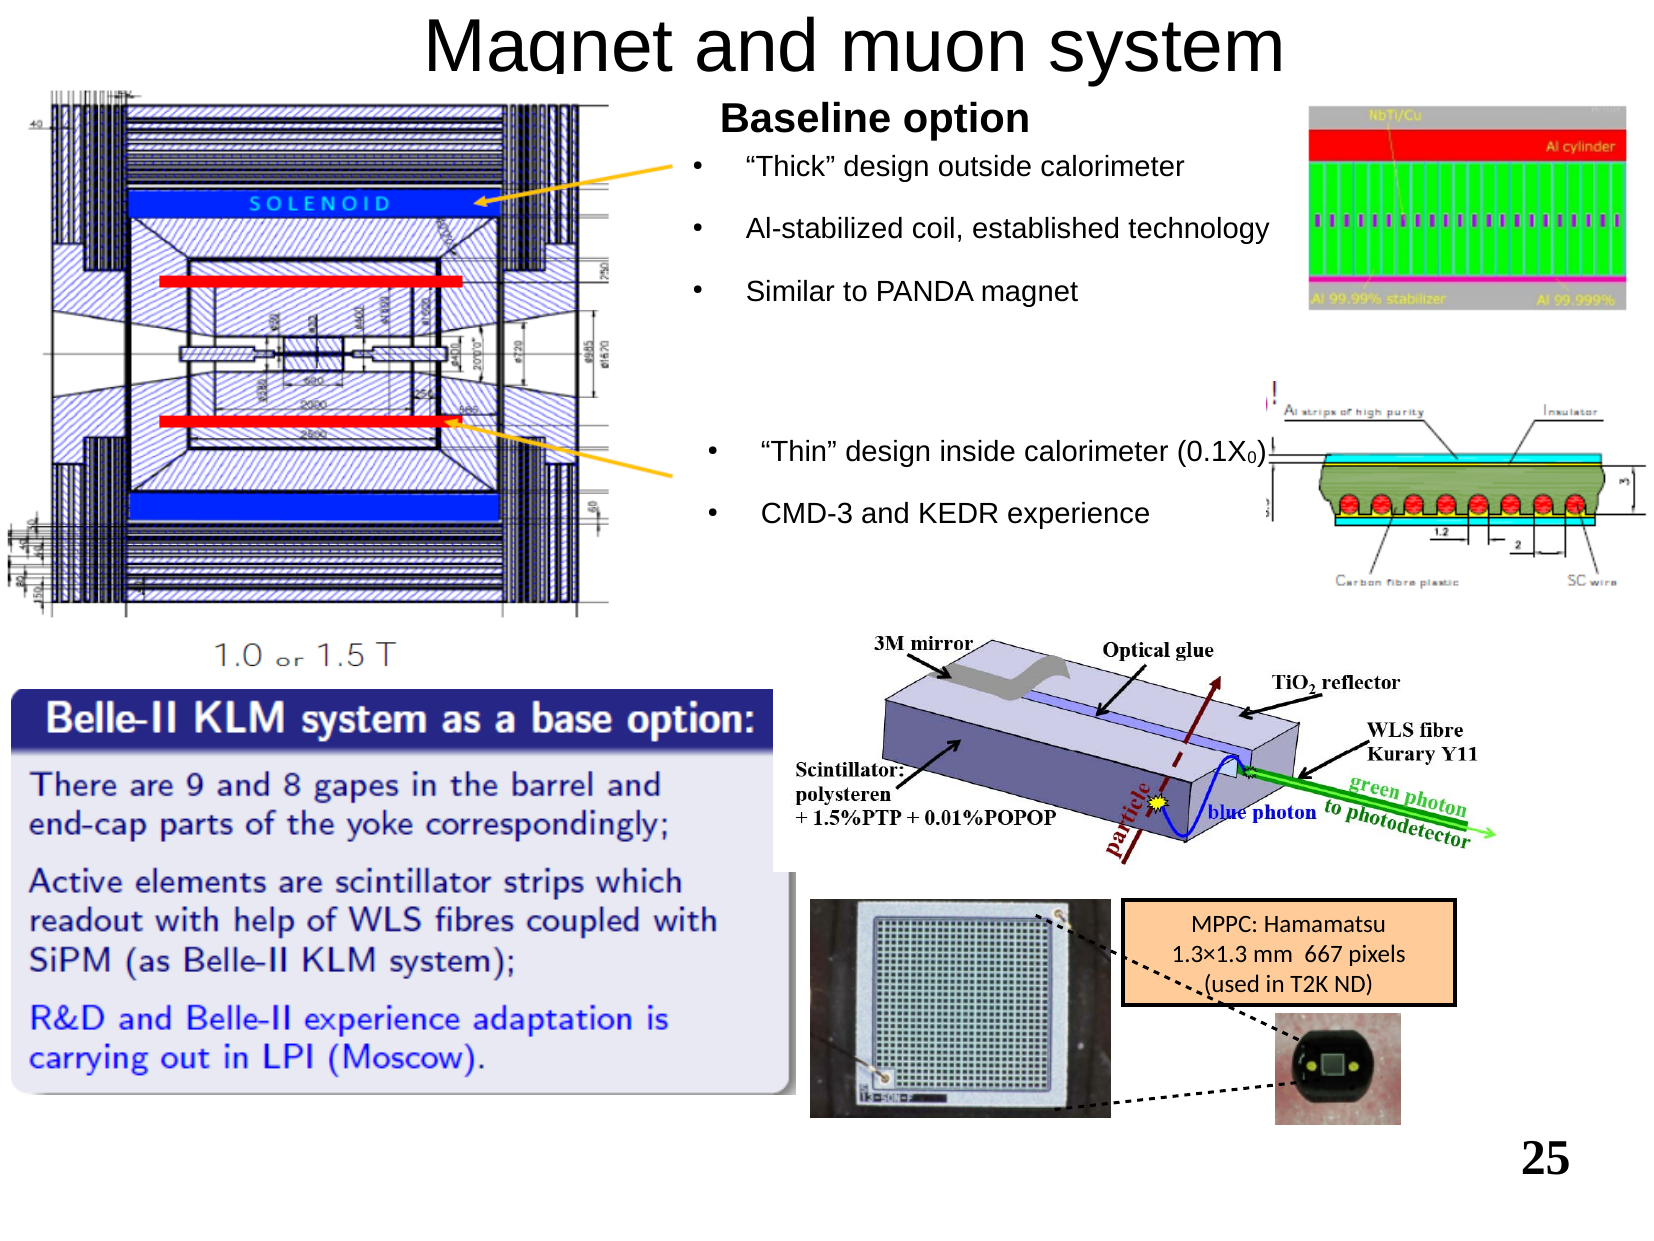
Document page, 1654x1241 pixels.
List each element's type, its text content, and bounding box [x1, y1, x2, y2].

title Magnet and muon system [360, 3, 1351, 88]
picture [0, 74, 682, 678]
text_box MPPC: Hamamatsu 1.3×1.3 mm 667 pixels (used in T2K ND) [1122, 899, 1455, 1006]
text_box Baseline option [705, 87, 1046, 149]
list “Thick” design outside calorimeter Al-stabilized coil, established technology Similar to PANDA magnet [682, 150, 1291, 331]
list “Thin” design inside calorimeter (0.1X0) CMD-3 and KEDR experience [690, 435, 1266, 556]
picture [1275, 1013, 1401, 1126]
picture [1306, 97, 1636, 316]
picture [810, 899, 1111, 1119]
picture [11, 629, 1516, 1096]
picture [1266, 381, 1654, 601]
